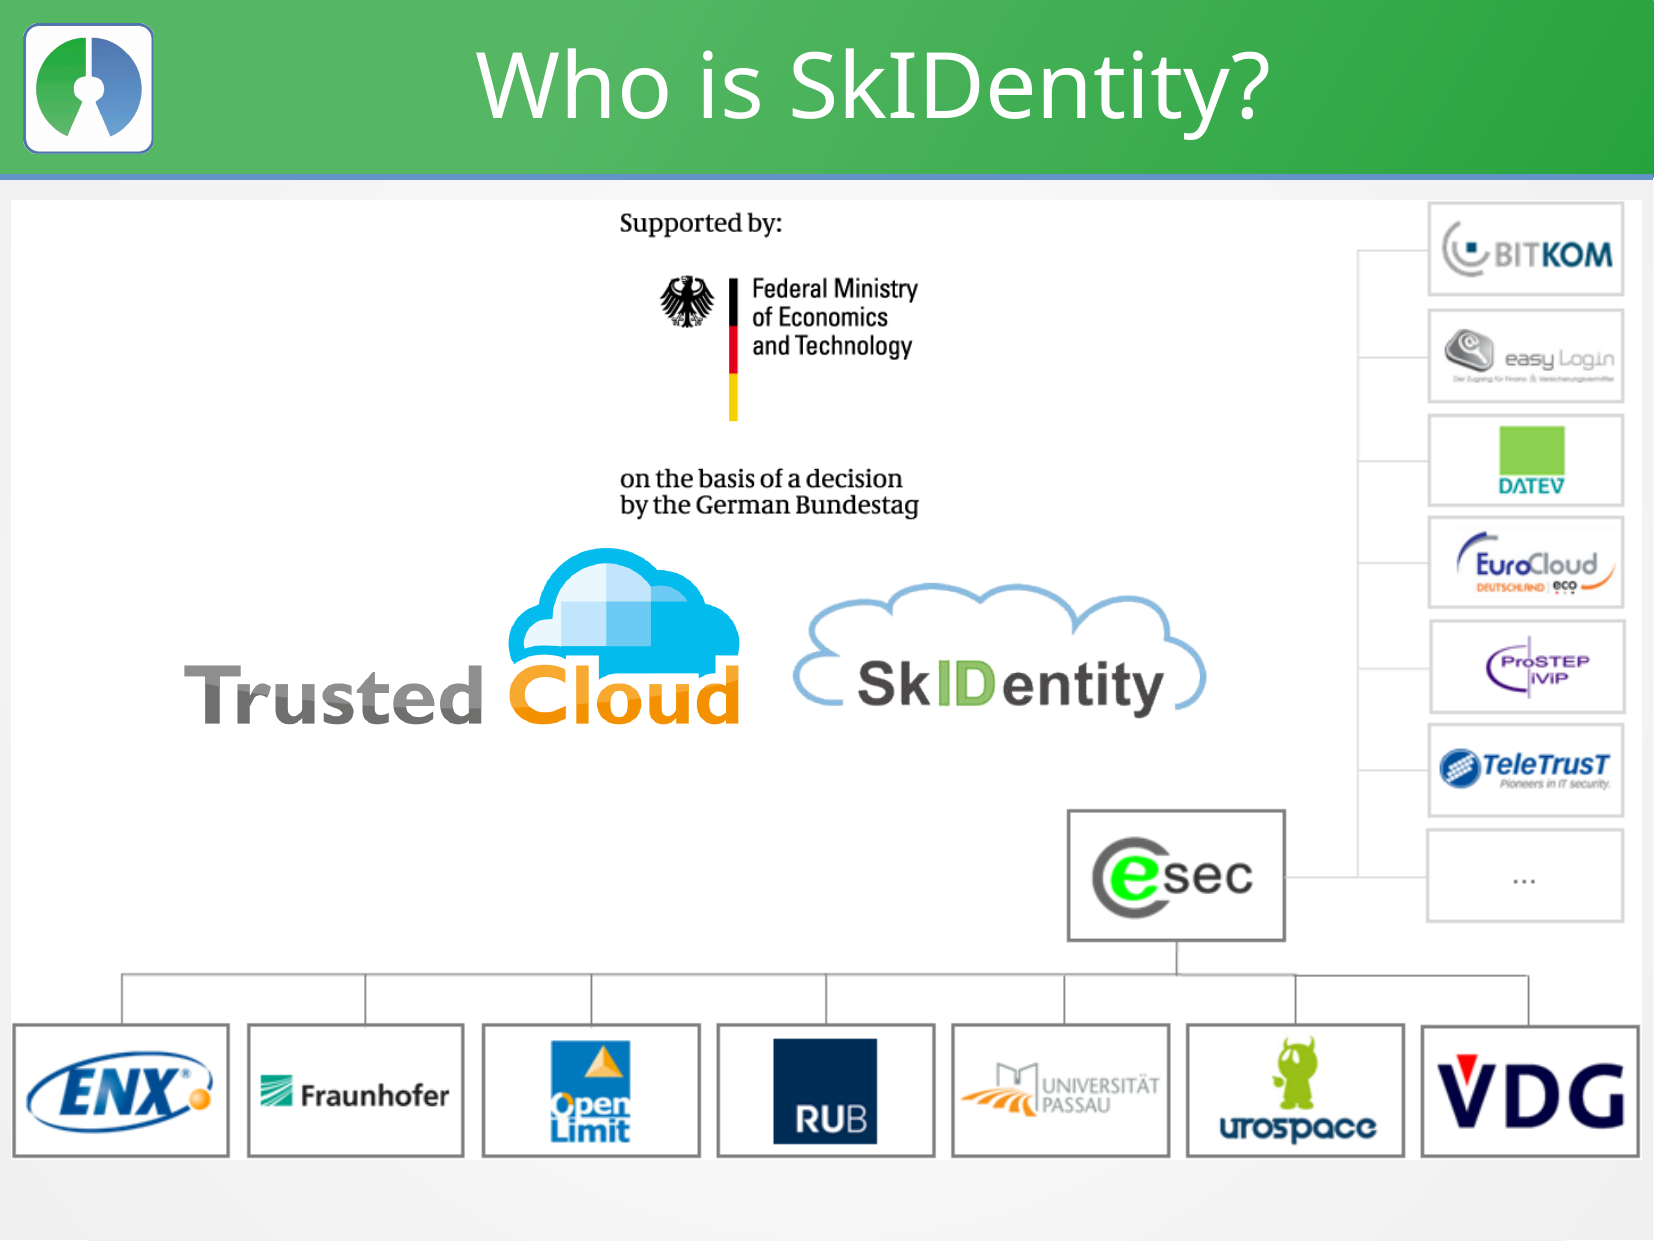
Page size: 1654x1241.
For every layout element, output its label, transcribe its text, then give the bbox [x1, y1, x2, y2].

title Who is SkIDentity? [177, 11, 1571, 154]
picture [11, 200, 1642, 1160]
picture [23, 23, 154, 154]
